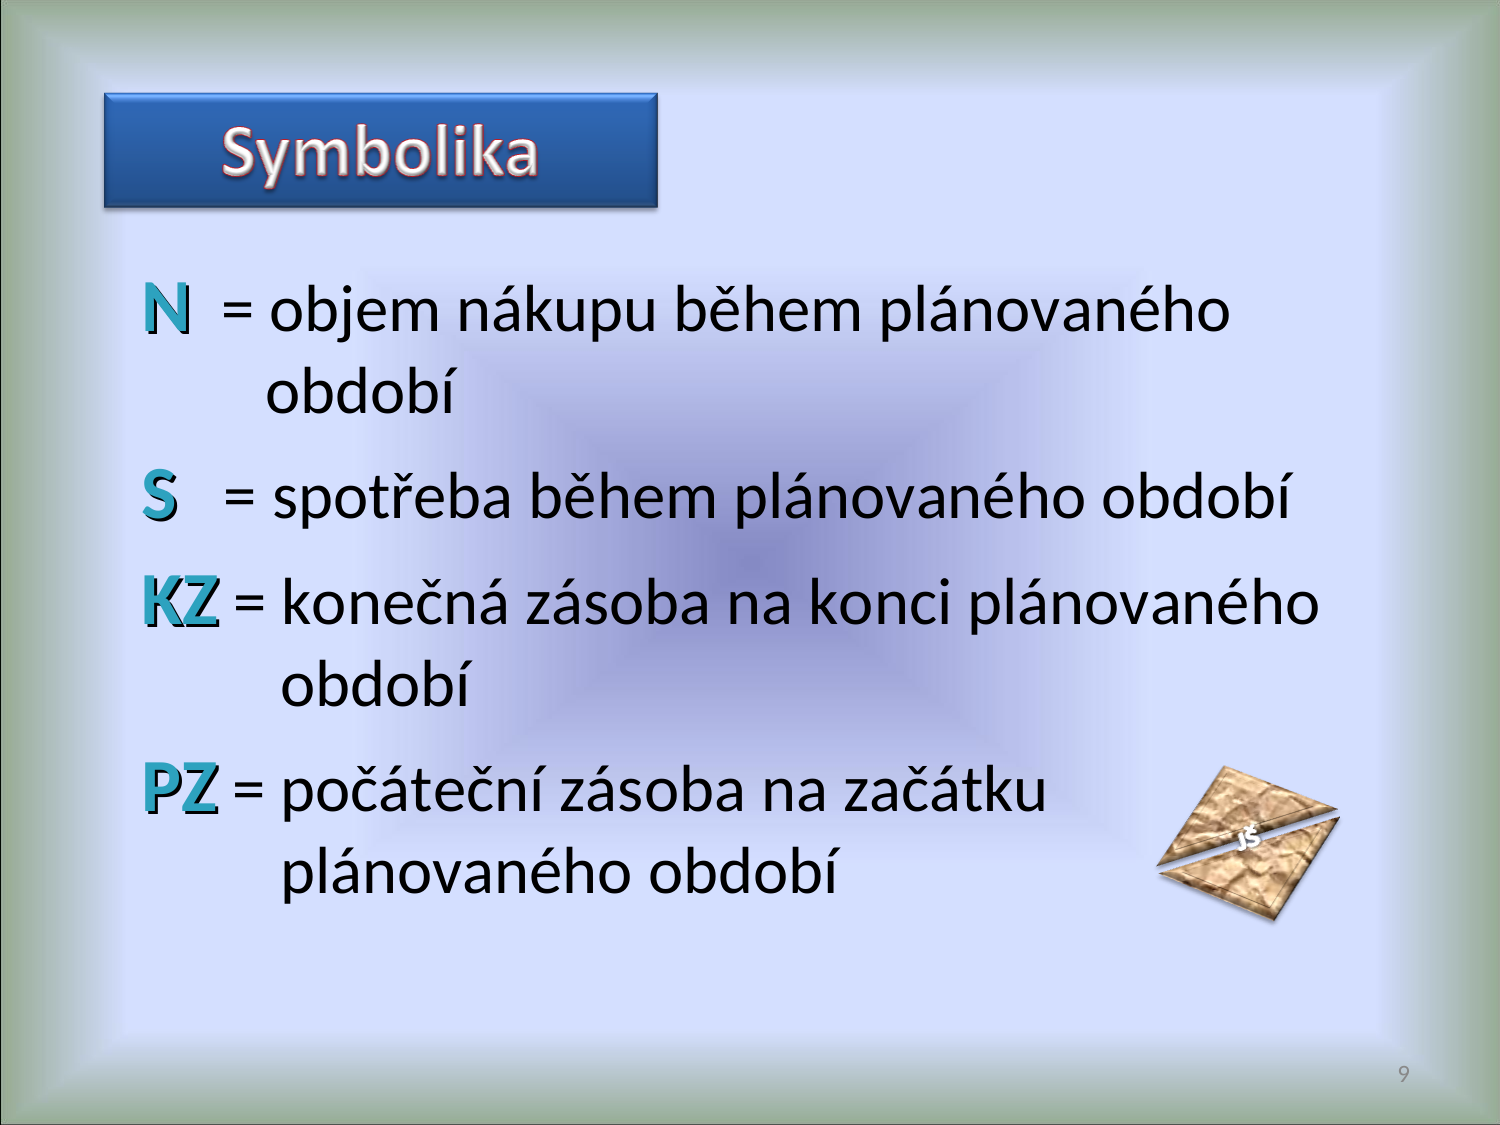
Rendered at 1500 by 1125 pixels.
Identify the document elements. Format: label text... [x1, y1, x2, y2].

list N = objem nákupu během plánovaného období S = spotřeba během plánovaného období KZ = konečná zásoba na konci plánovaného období PZ = počáteční zásoba na začátku plánovaného období [70, 152, 1421, 1011]
picture [0, 0, 1500, 1125]
text_box <číslo> [1074, 1042, 1426, 1103]
